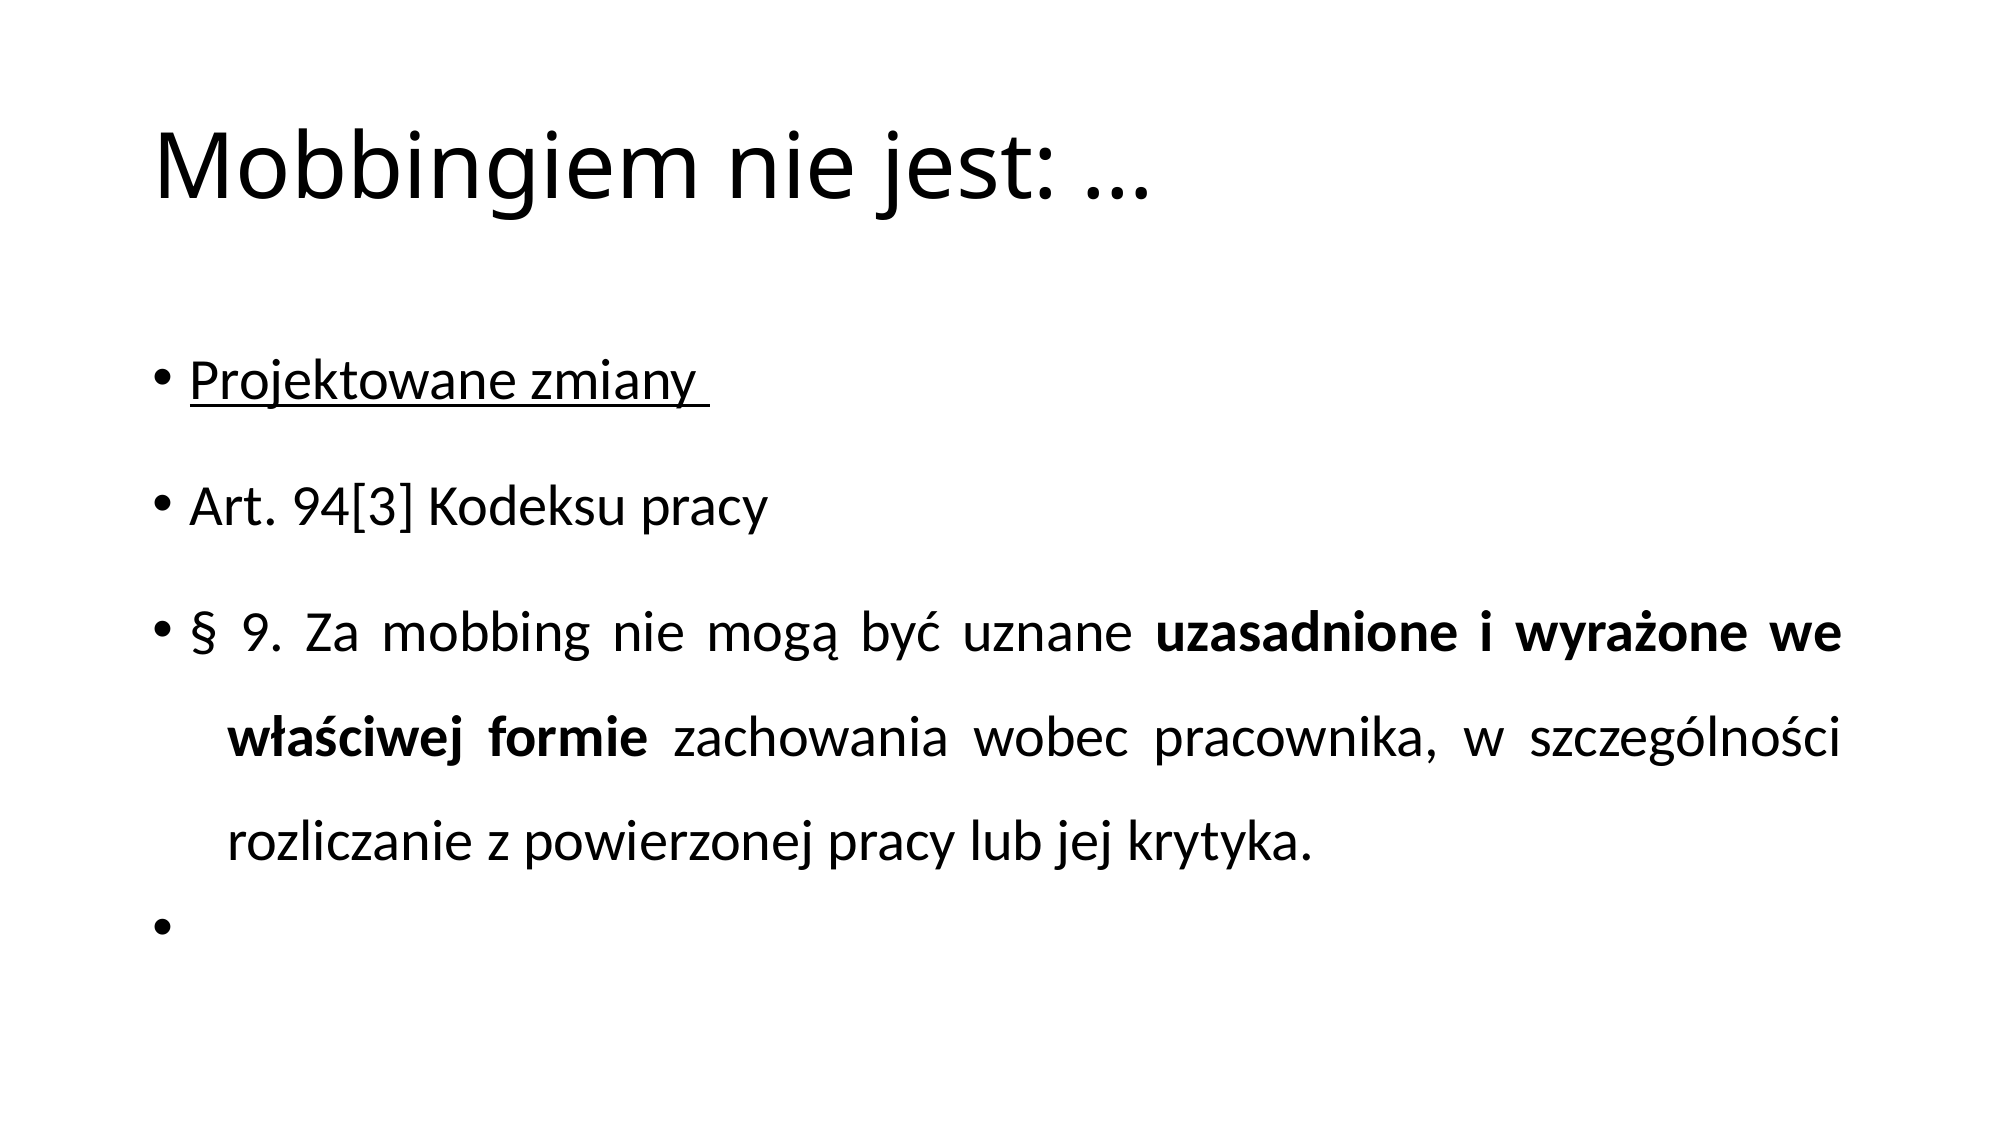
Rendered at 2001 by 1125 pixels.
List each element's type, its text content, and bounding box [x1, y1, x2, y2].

title Mobbingiem nie jest: … [137, 59, 1863, 278]
list Projektowane zmiany Art. 94[3] Kodeksu pracy § 9. Za mobbing nie mogą być uznane uzasadnione i wyrażone we właściwej formie zachowania wobec pracownika, w szczególności rozliczanie z powierzonej pracy lub jej krytyka. [137, 299, 1863, 1014]
